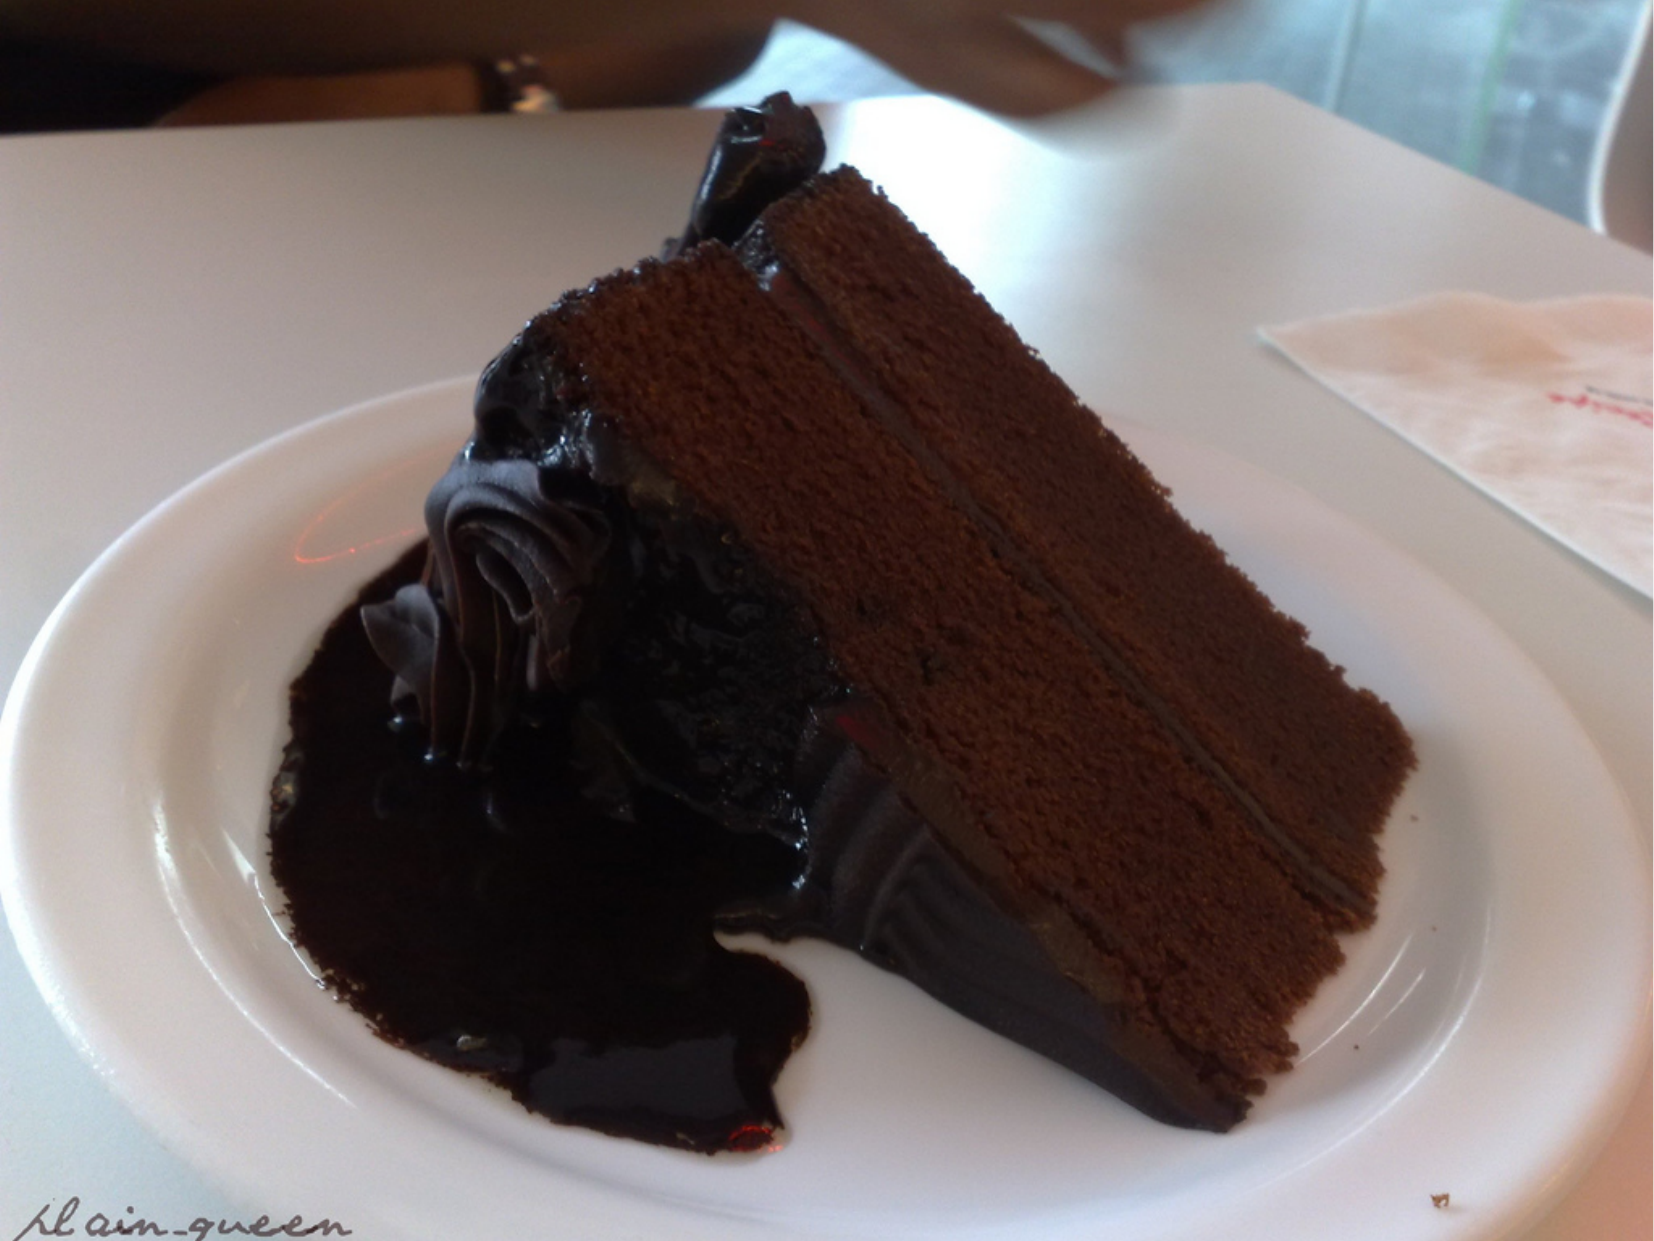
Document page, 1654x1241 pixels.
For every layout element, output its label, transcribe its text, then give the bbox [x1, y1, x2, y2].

picture [0, 0, 1654, 1241]
text_box Photo: Biyu@flickr [1312, 1231, 1649, 1241]
